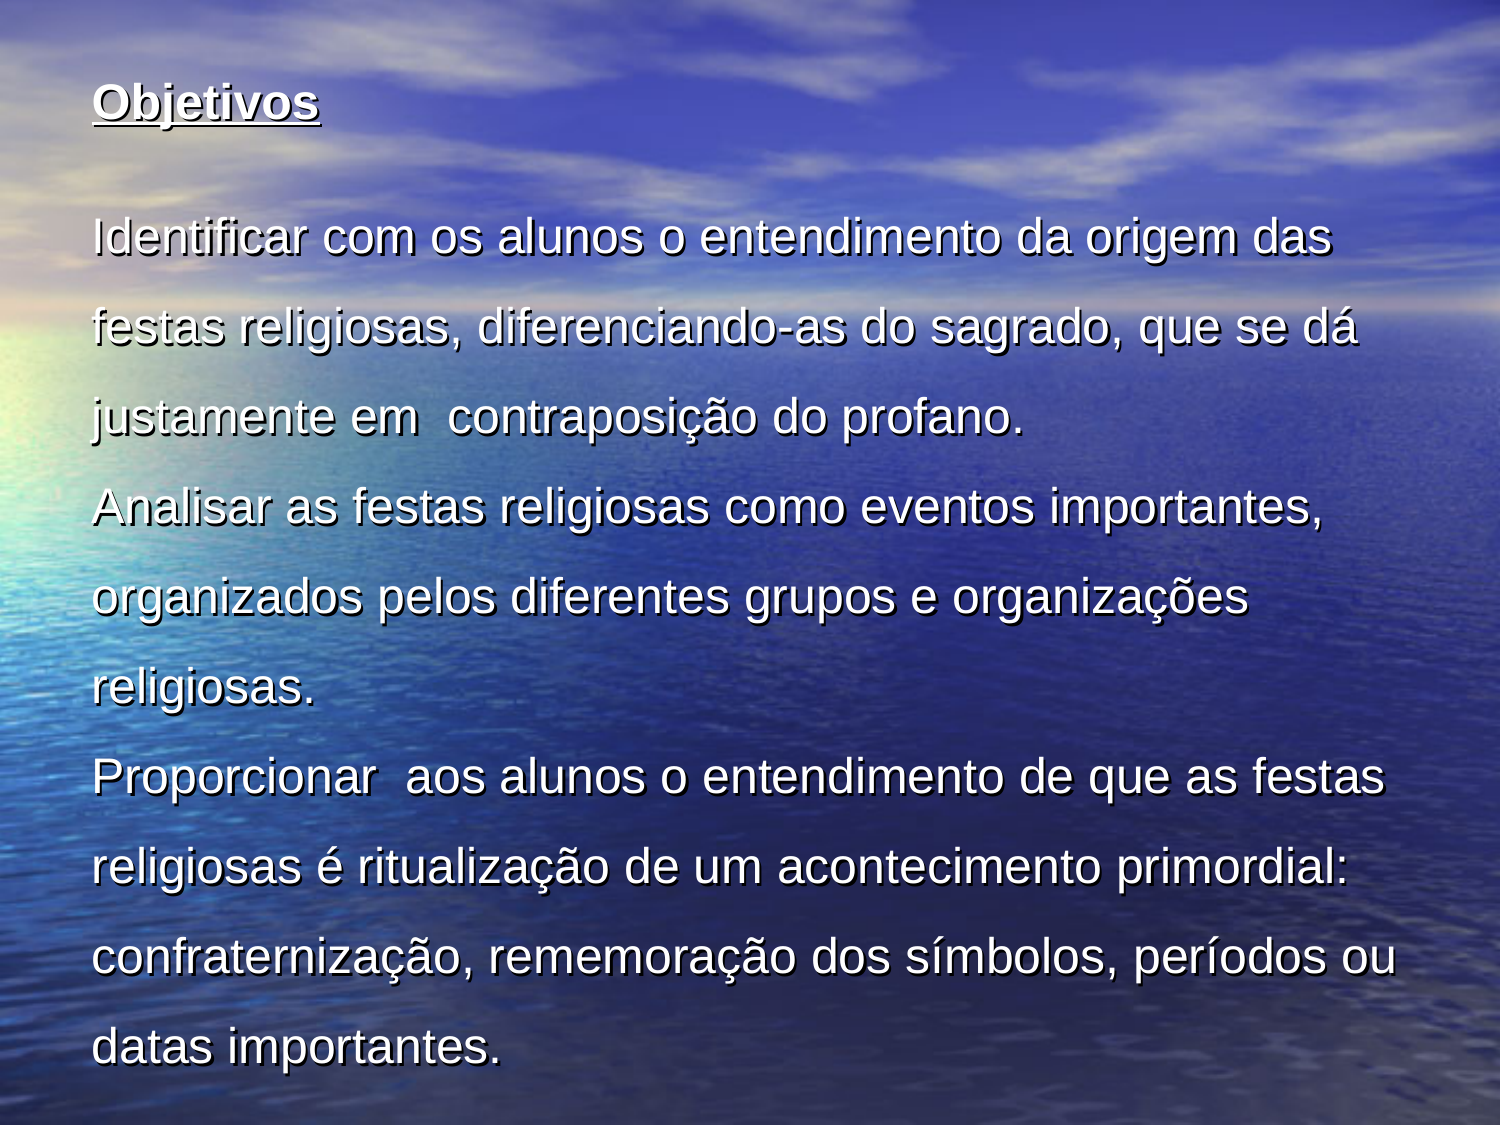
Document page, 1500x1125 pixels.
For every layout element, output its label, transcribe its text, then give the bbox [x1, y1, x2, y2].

picture [0, 0, 1500, 1125]
list [53, 220, 1404, 1059]
title Objetivos Identificar com os alunos o entendimento da origem das festas religiosas, diferenciando-as do sagrado, que se dá justamente em contraposição do profano. Analisar as festas religiosas como eventos importantes, organizados pelos diferentes grupos e organizações religiosas. Proporcionar aos alunos o entendimento de que as festas religiosas é ritualização de um acontecimento primordial: confraternização, rememoração dos símbolos, períodos ou datas importantes. [76, 31, 1424, 1082]
